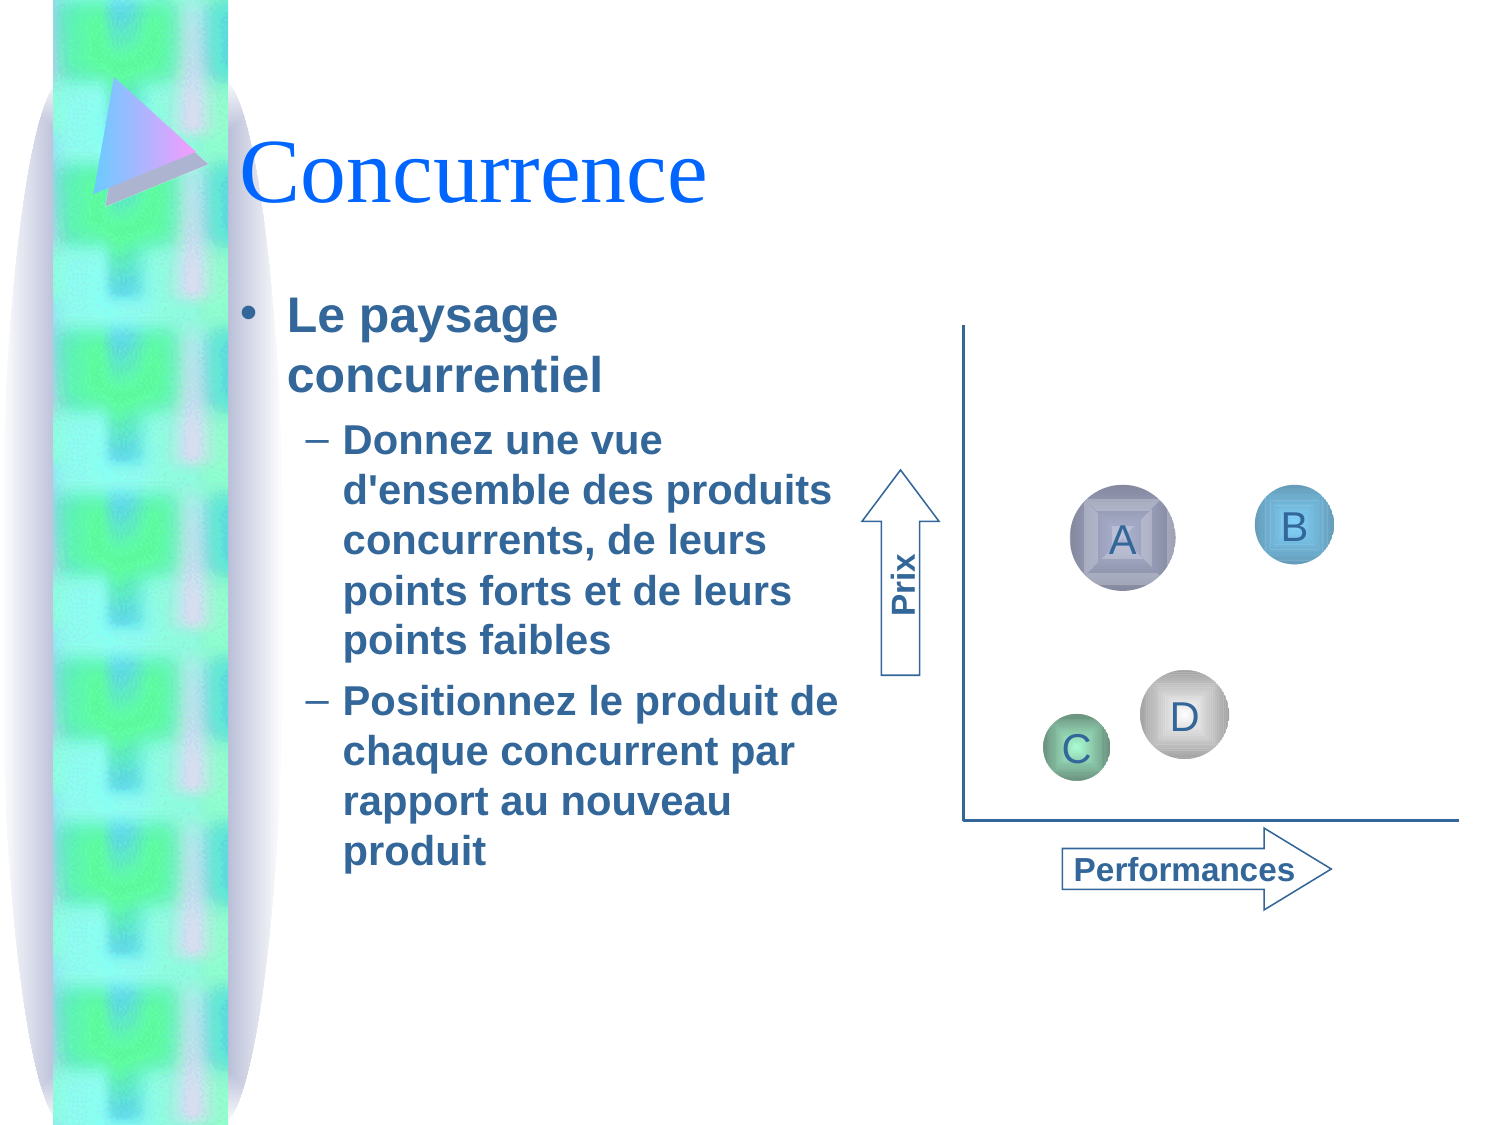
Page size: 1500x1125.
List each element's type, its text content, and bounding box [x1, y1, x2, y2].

text_box Prix [862, 469, 939, 676]
list Le paysage concurrentiel Donnez une vue d'ensemble des produits concurrents, de leurs points forts et de leurs points faibles Positionnez le produit de chaque concurrent par rapport au nouveau produit [224, 275, 850, 951]
title Concurrence [224, 40, 1500, 229]
text_box A [1069, 484, 1176, 591]
picture [53, 0, 229, 1125]
text_box Performances [1062, 828, 1332, 910]
text_box B [1254, 484, 1335, 565]
text_box C [1043, 713, 1111, 781]
text_box D [1140, 670, 1230, 759]
